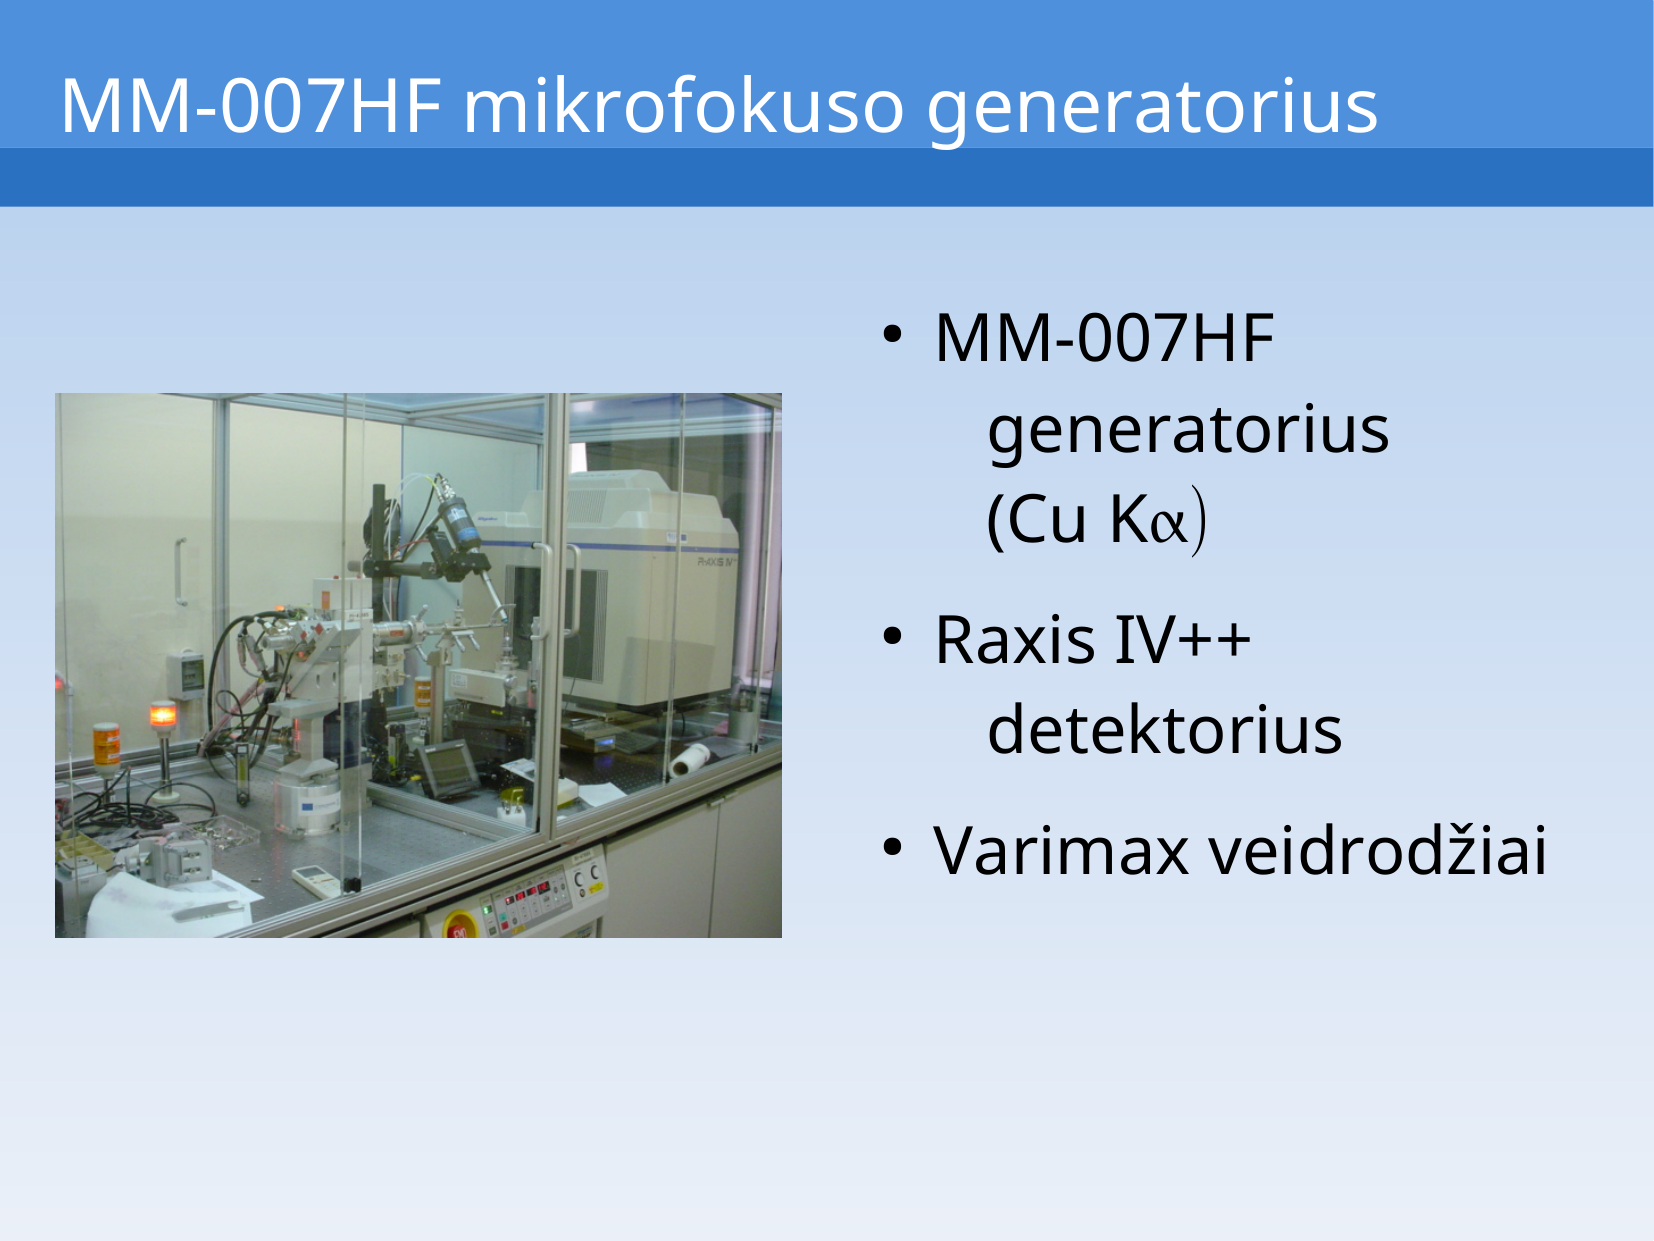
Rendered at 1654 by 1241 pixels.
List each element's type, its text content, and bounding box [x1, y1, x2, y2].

picture [55, 393, 782, 938]
list MM-007HF generatorius (Cu K) Raxis IV++ detektorius Varimax veidrodžiai [845, 290, 1572, 1109]
title MM-007HF mikrofokuso generatorius [59, 12, 1418, 194]
